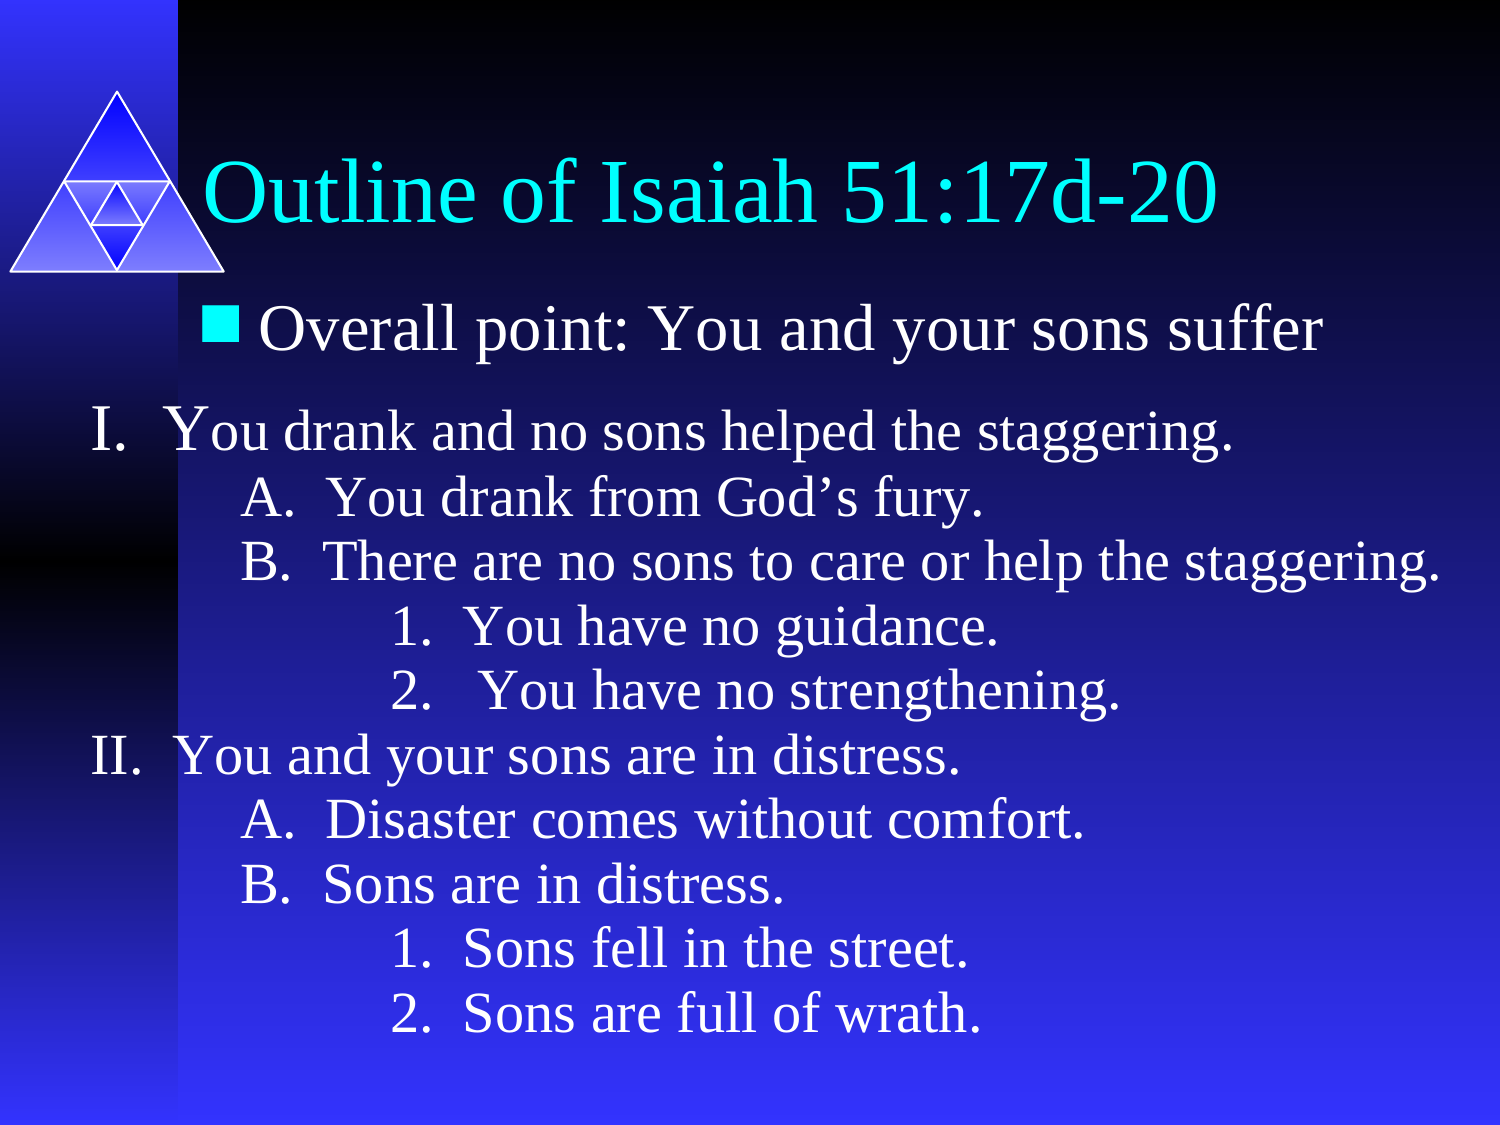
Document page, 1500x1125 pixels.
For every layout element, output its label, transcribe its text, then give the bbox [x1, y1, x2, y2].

title Outline of Isaiah 51:17d-20 [187, 99, 1463, 287]
text_box I. You drank and no sons helped the staggering. A. You drank from God’s fury. B. There are no sons to care or help the staggering. 1. You have no guidance. 2. You have no strengthening. II. You and your sons are in distress. A. Disaster comes without comfort. B. Sons are in distress. 1. Sons fell in the street. 2. Sons are full of wrath. [75, 387, 1488, 1053]
list Overall point: You and your sons suffer [187, 287, 1463, 387]
